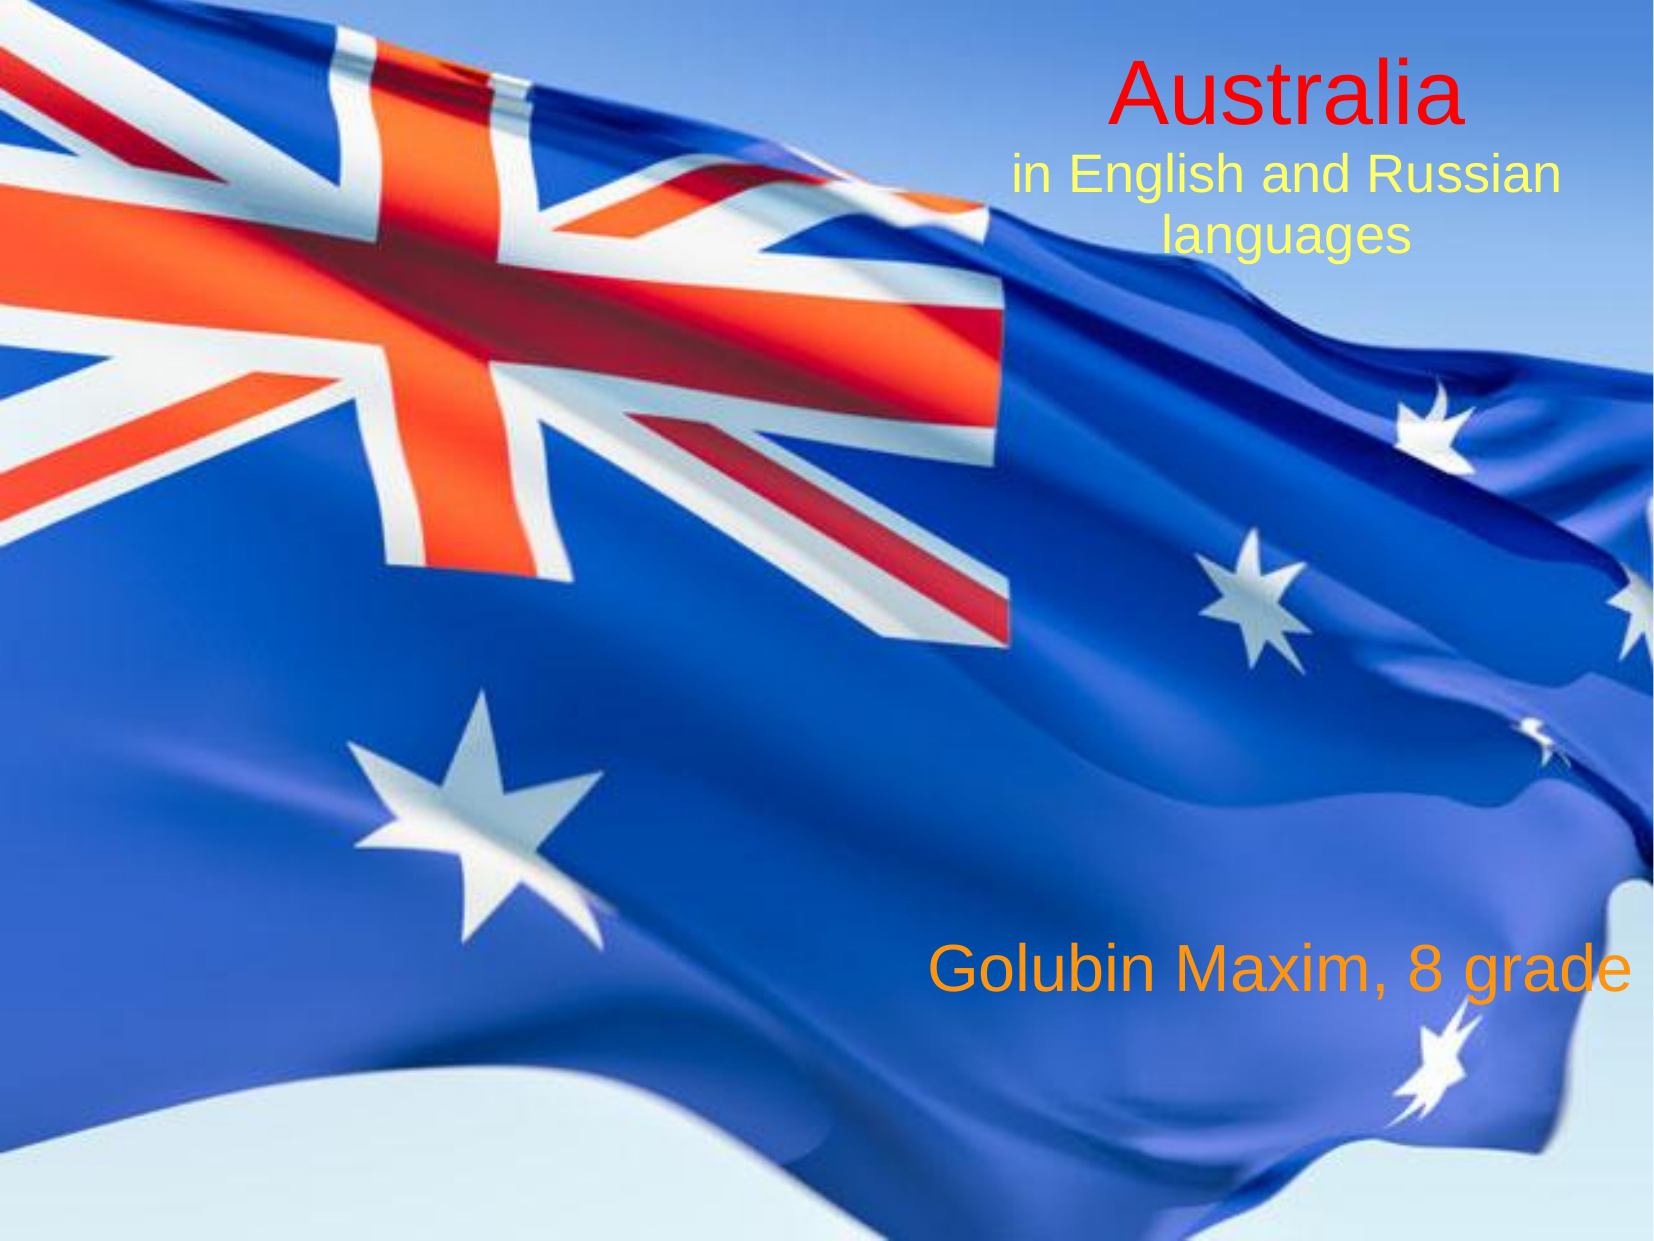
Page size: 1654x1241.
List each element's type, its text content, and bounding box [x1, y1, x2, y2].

title Australia in English and Russian languages [1003, 41, 1571, 265]
picture [0, 0, 1654, 1241]
list Golubin Maxim, 8 grade [856, 826, 1654, 1109]
